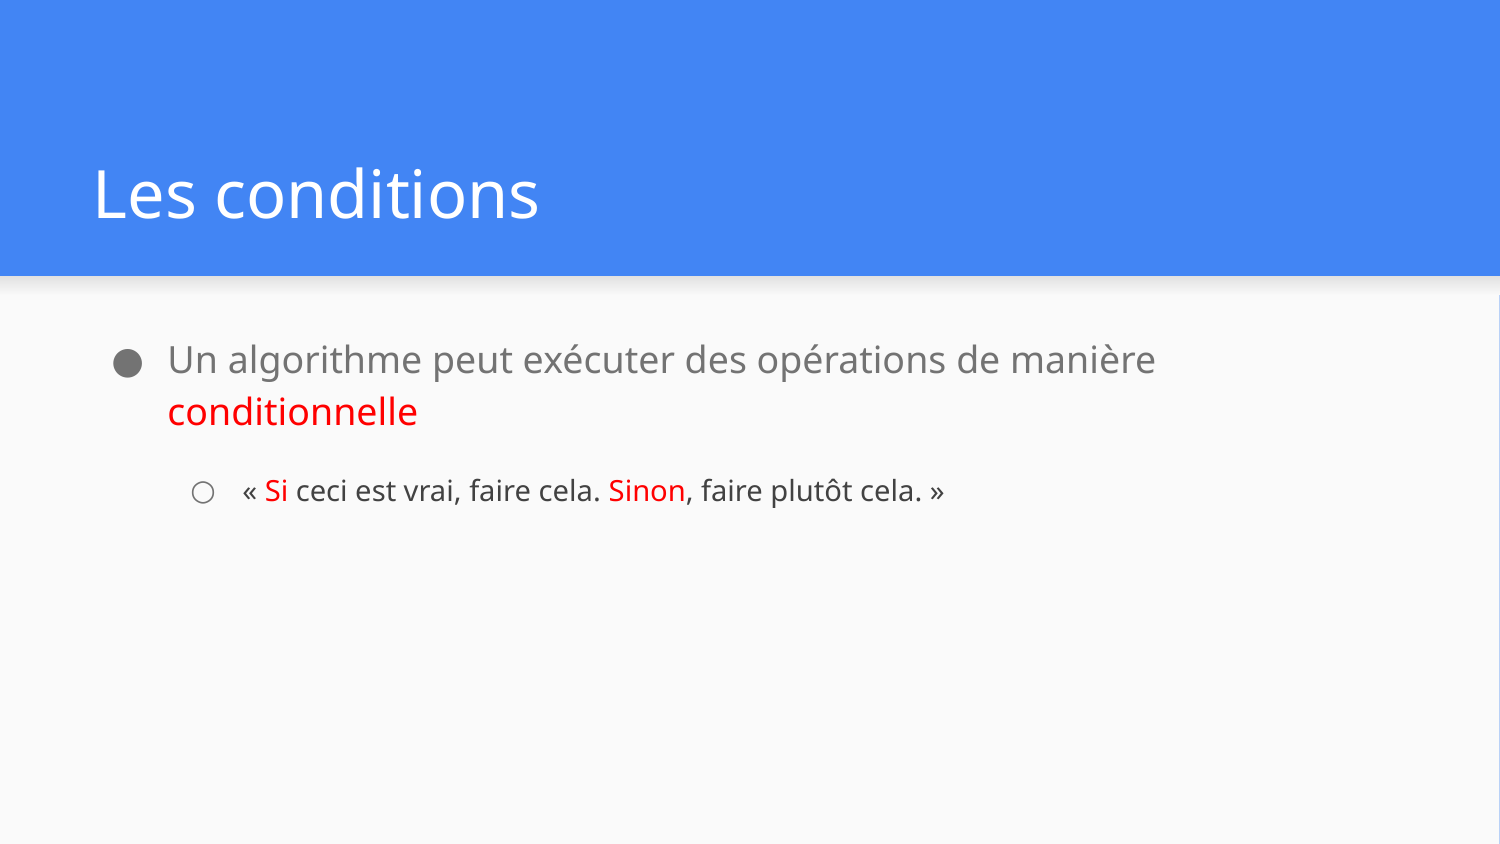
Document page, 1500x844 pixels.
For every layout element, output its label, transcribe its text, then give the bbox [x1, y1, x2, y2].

list Un algorithme peut exécuter des opérations de manière conditionnelle « Si ceci est vrai, faire cela. Sinon, faire plutôt cela. » [77, 314, 1427, 760]
title Les conditions [77, 121, 1427, 248]
